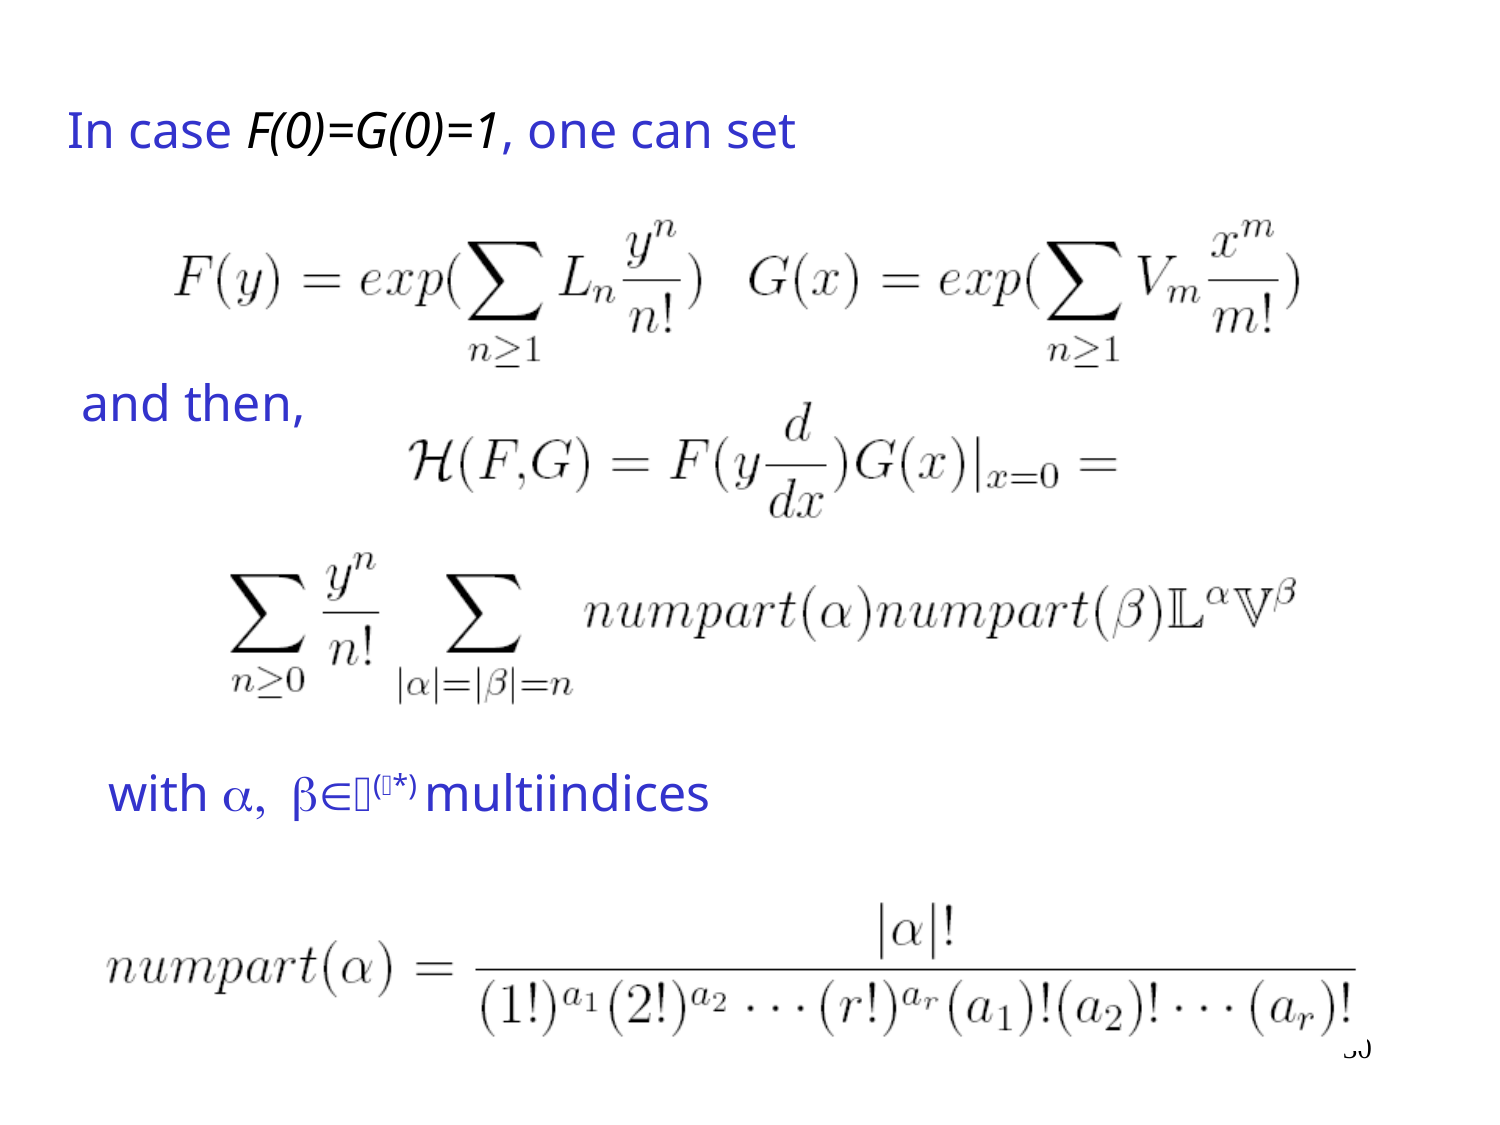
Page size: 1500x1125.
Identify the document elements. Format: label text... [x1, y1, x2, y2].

picture [187, 388, 1307, 714]
text_box and then, [66, 360, 356, 436]
text_box In case F(0)=G(0)=1, one can set [53, 87, 1477, 178]
text_box with α, β∈(*) multiindices [93, 750, 928, 865]
text_box [206, 501, 443, 633]
picture [99, 884, 1367, 1051]
picture [174, 209, 1307, 377]
